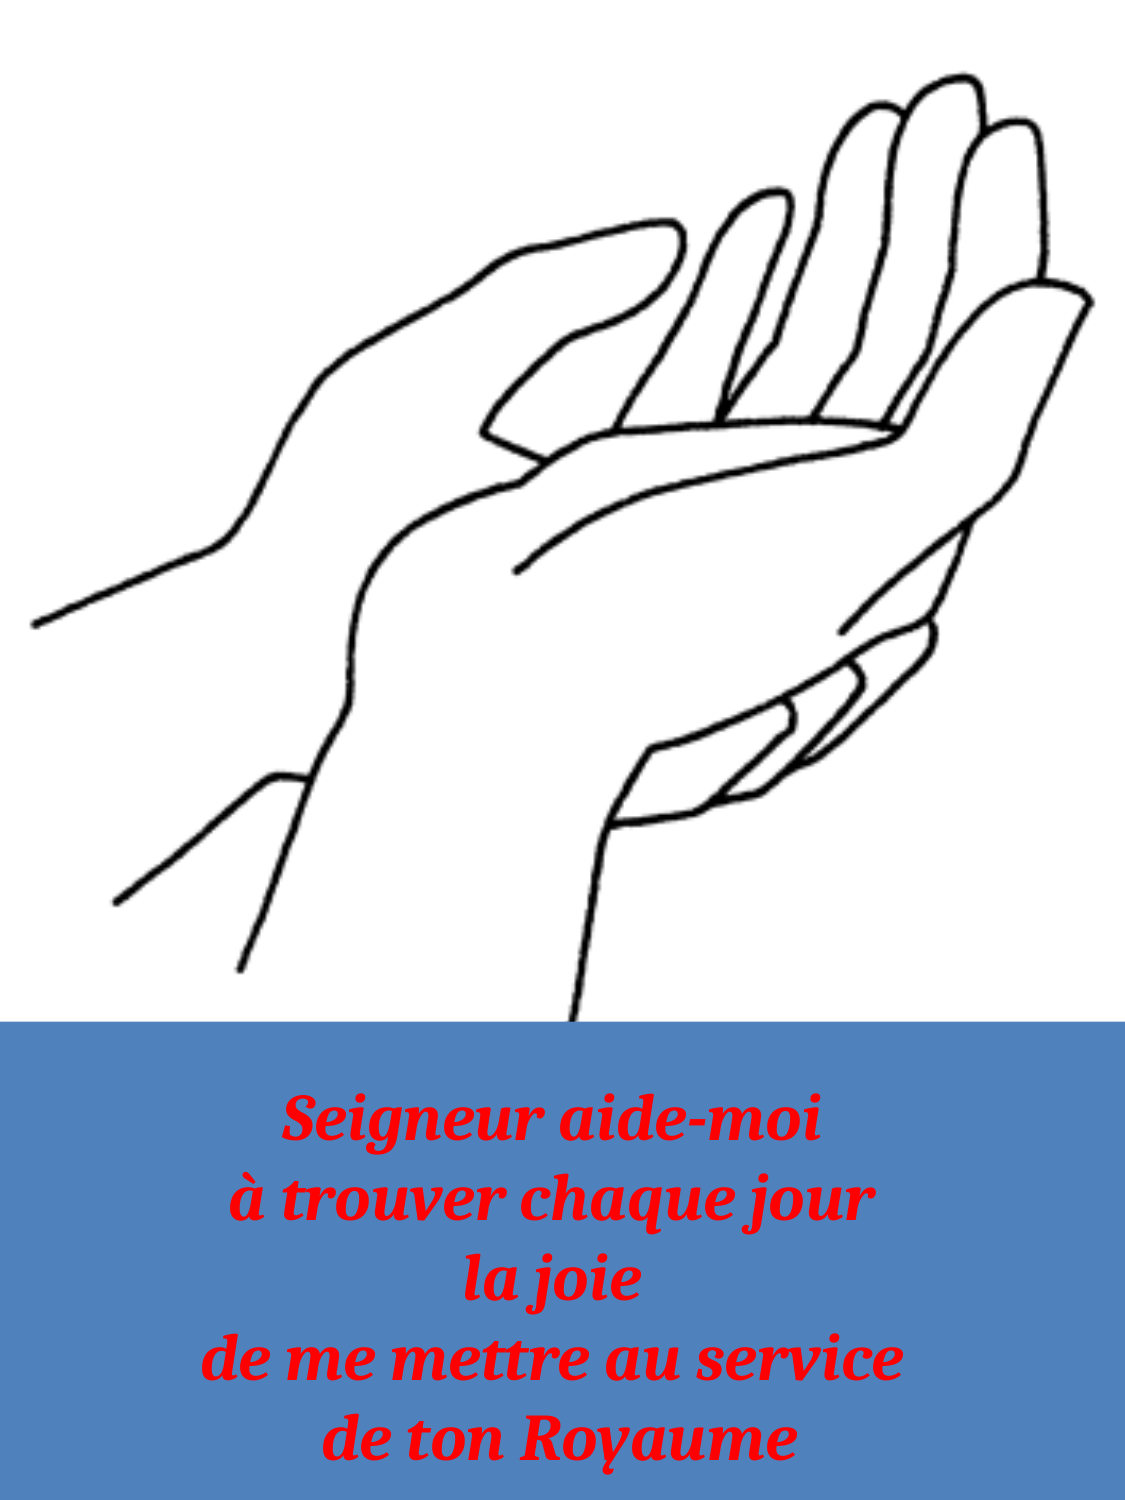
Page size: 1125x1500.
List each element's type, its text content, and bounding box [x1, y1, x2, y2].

text_box Seigneur aide-moi à trouver chaque jour la joie de me mettre au service de ton Royaume [0, 1021, 1125, 1500]
picture [0, 0, 1125, 1021]
